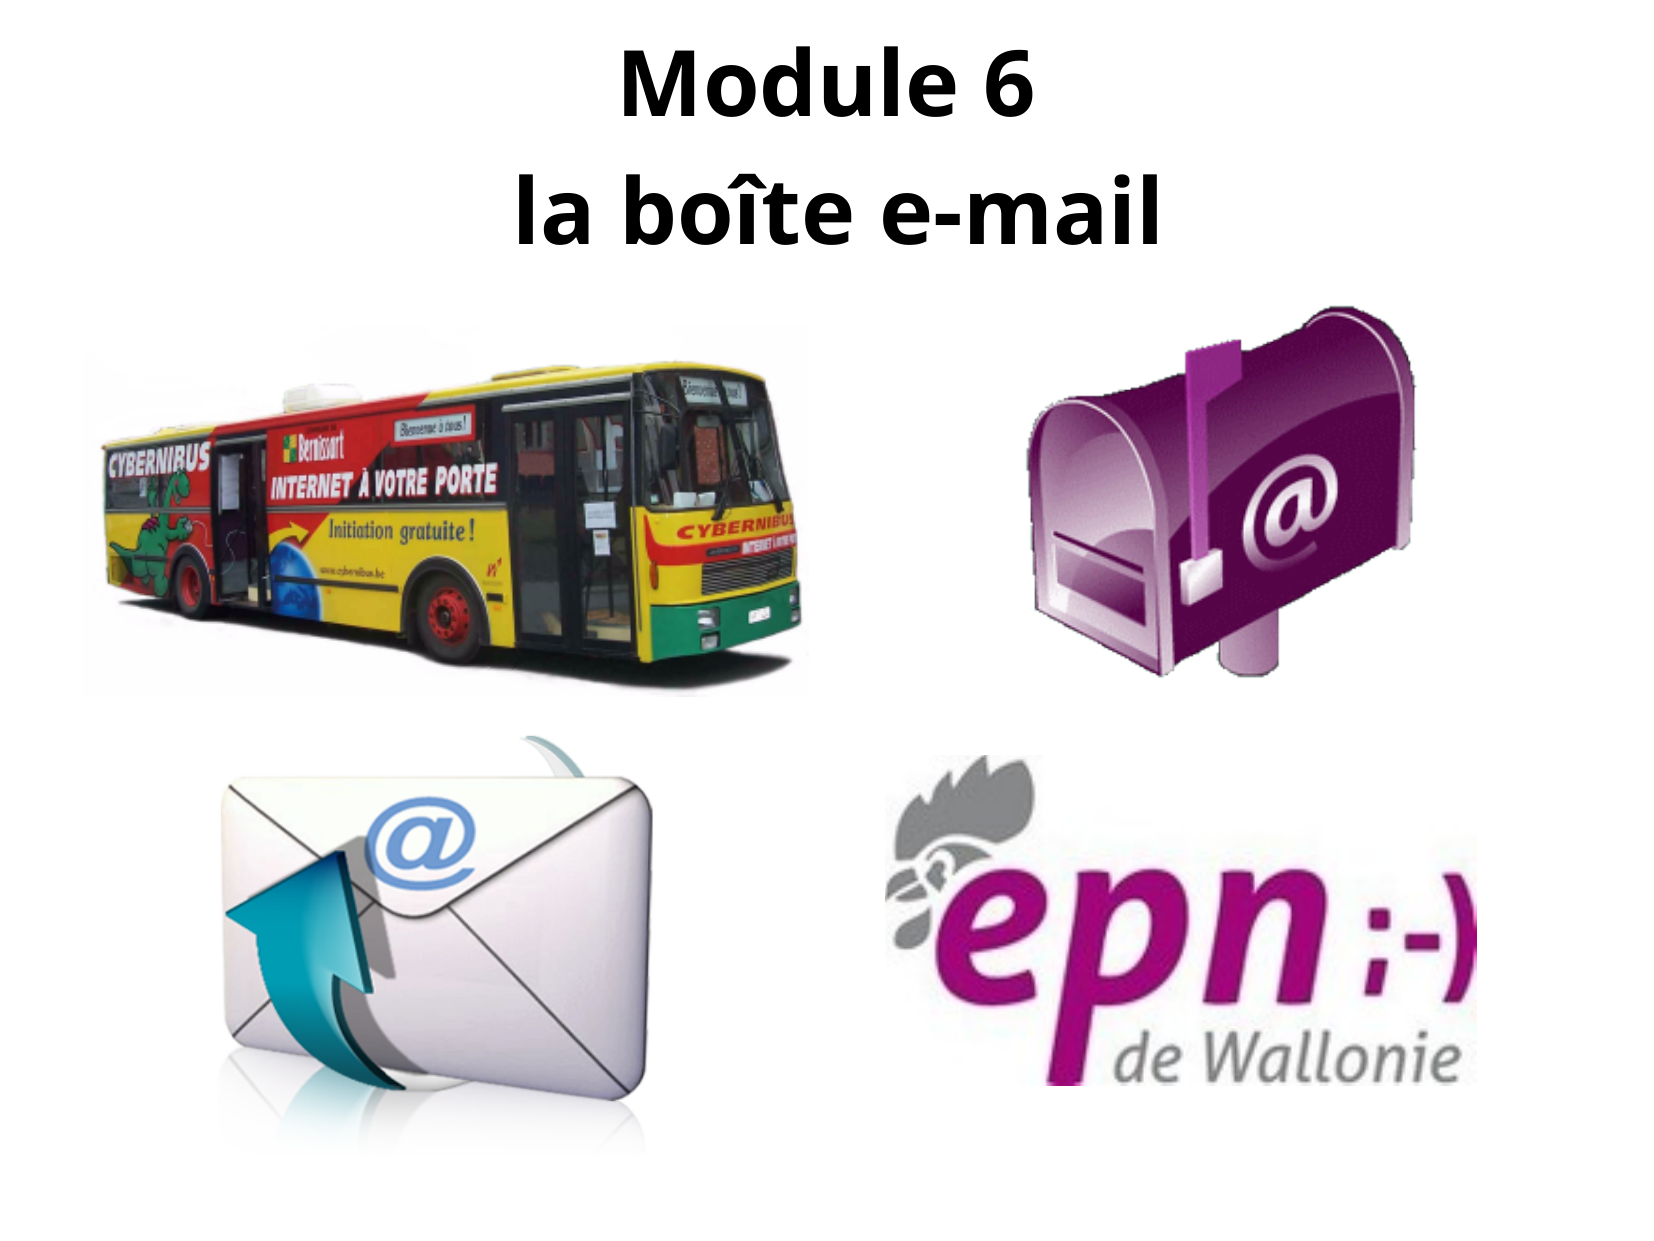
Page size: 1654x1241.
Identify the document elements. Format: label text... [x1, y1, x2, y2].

picture [82, 326, 809, 1155]
picture [885, 296, 1477, 1086]
text_box Module 6 la boîte e-mail [94, 130, 1583, 449]
